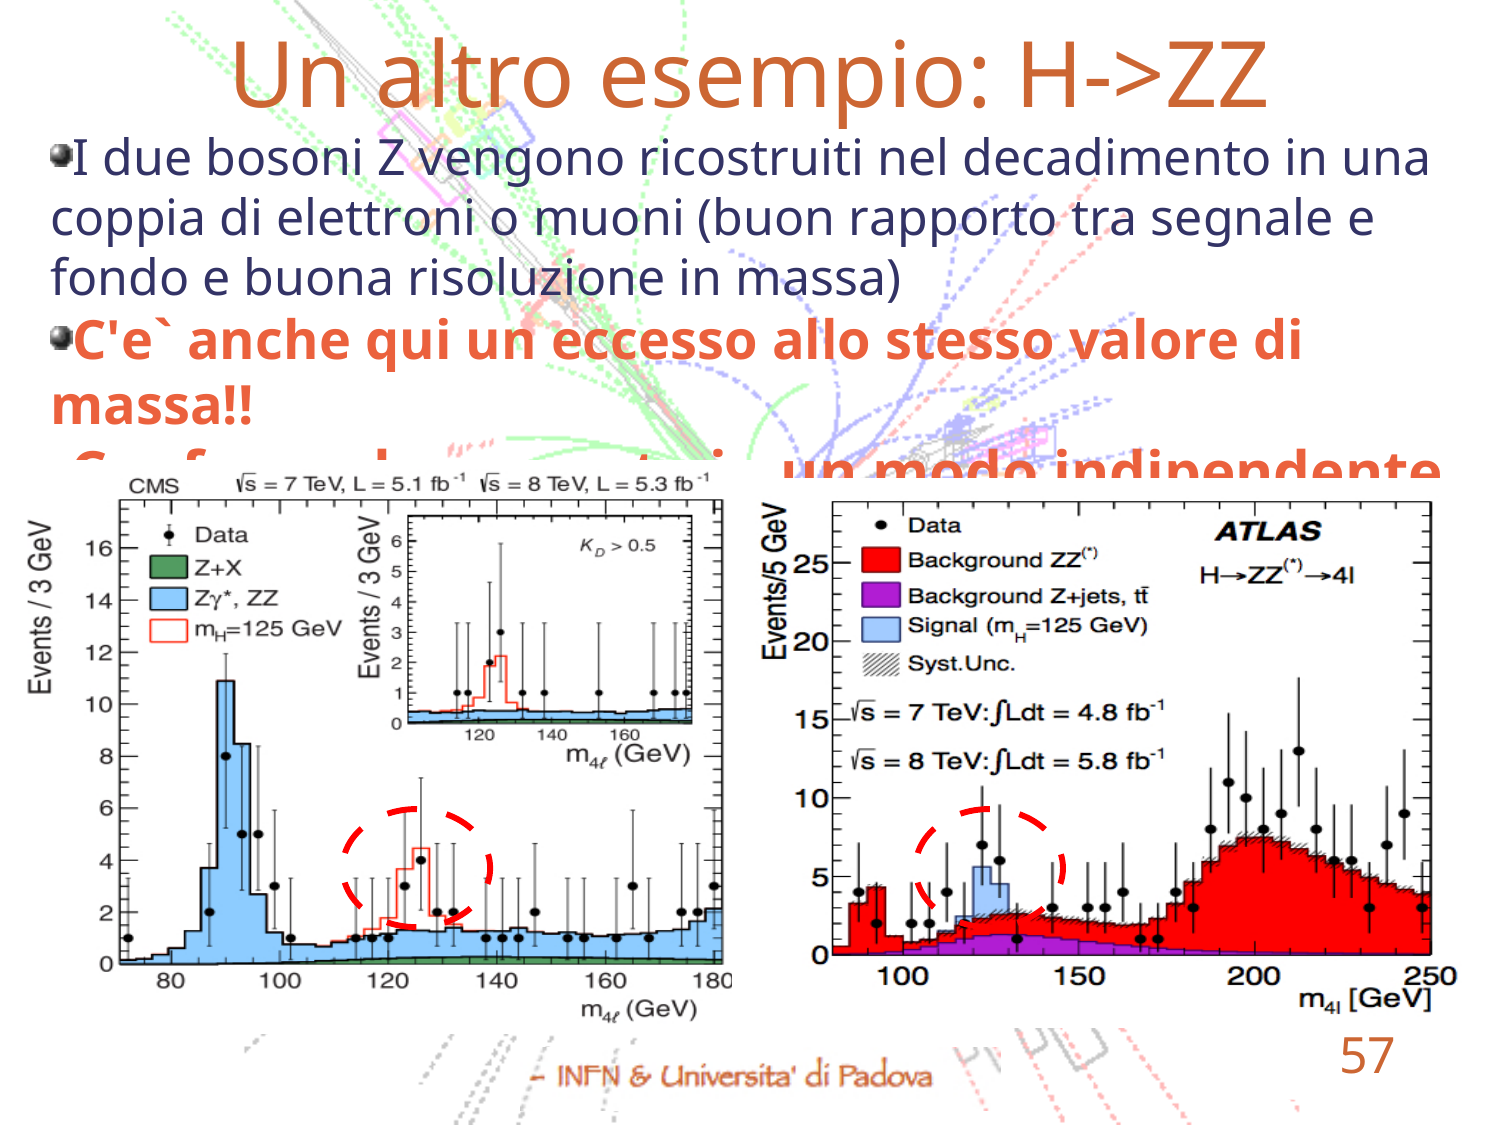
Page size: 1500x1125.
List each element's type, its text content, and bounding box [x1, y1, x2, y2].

picture [0, 0, 1500, 1125]
title Un altro esempio: H->ZZ [37, 3, 1463, 118]
text_box I due bosoni Z vengono ricostruiti nel decadimento in una coppia di elettroni o muoni (buon rapporto tra segnale e fondo e buona risoluzione in massa) C'e` anche qui un eccesso allo stesso valore di massa!! Conferma la scoperta in un modo indipendente [35, 118, 1483, 448]
